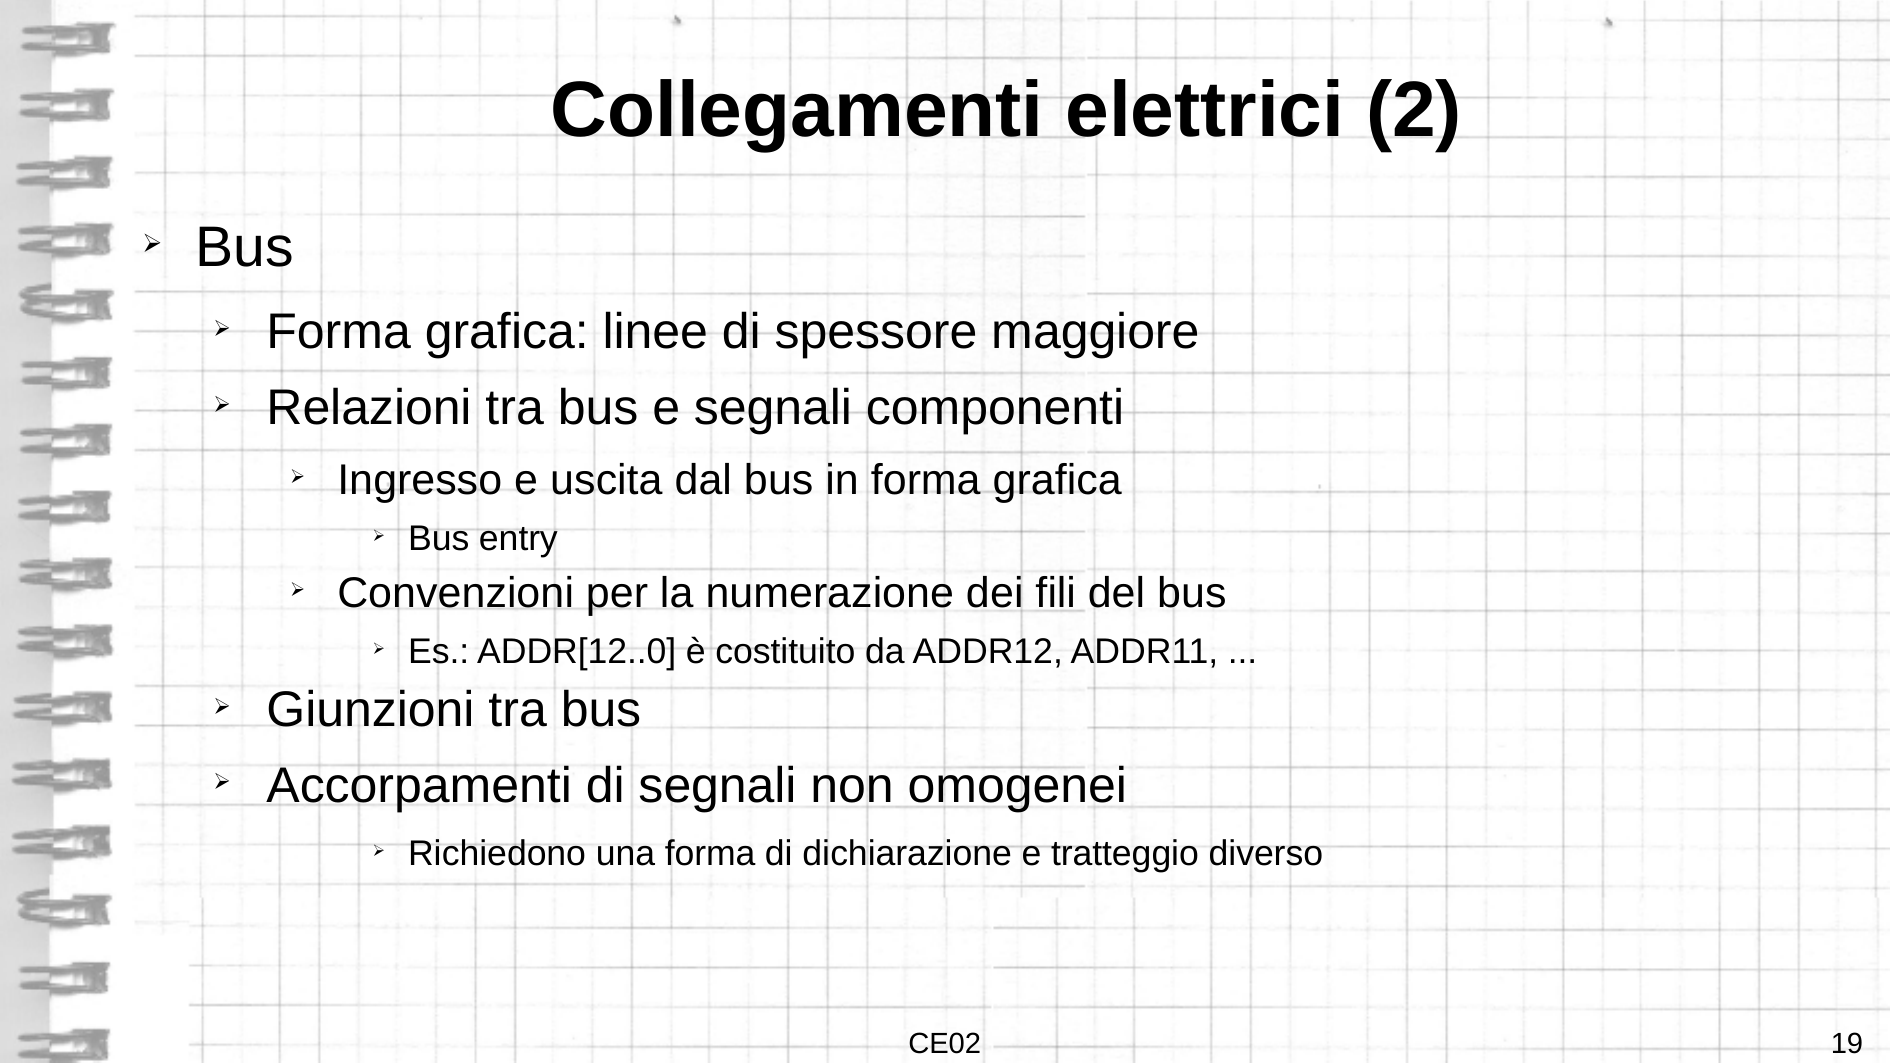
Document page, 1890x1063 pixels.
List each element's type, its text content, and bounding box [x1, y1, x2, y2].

title Collegamenti elettrici (2) [124, 20, 1890, 198]
list Bus Forma grafica: linee di spessore maggiore Relazioni tra bus e segnali componenti Ingresso e uscita dal bus in forma grafica Bus entry Convenzioni per la numerazione dei fili del bus Es.: ADDR[12..0] è costituito da ADDR12, ADDR11, ... Giunzioni tra bus Accorpamenti di segnali non omogenei Richiedono una forma di dichiarazione e tratteggio diverso [124, 214, 1890, 873]
picture [0, 0, 1890, 1063]
